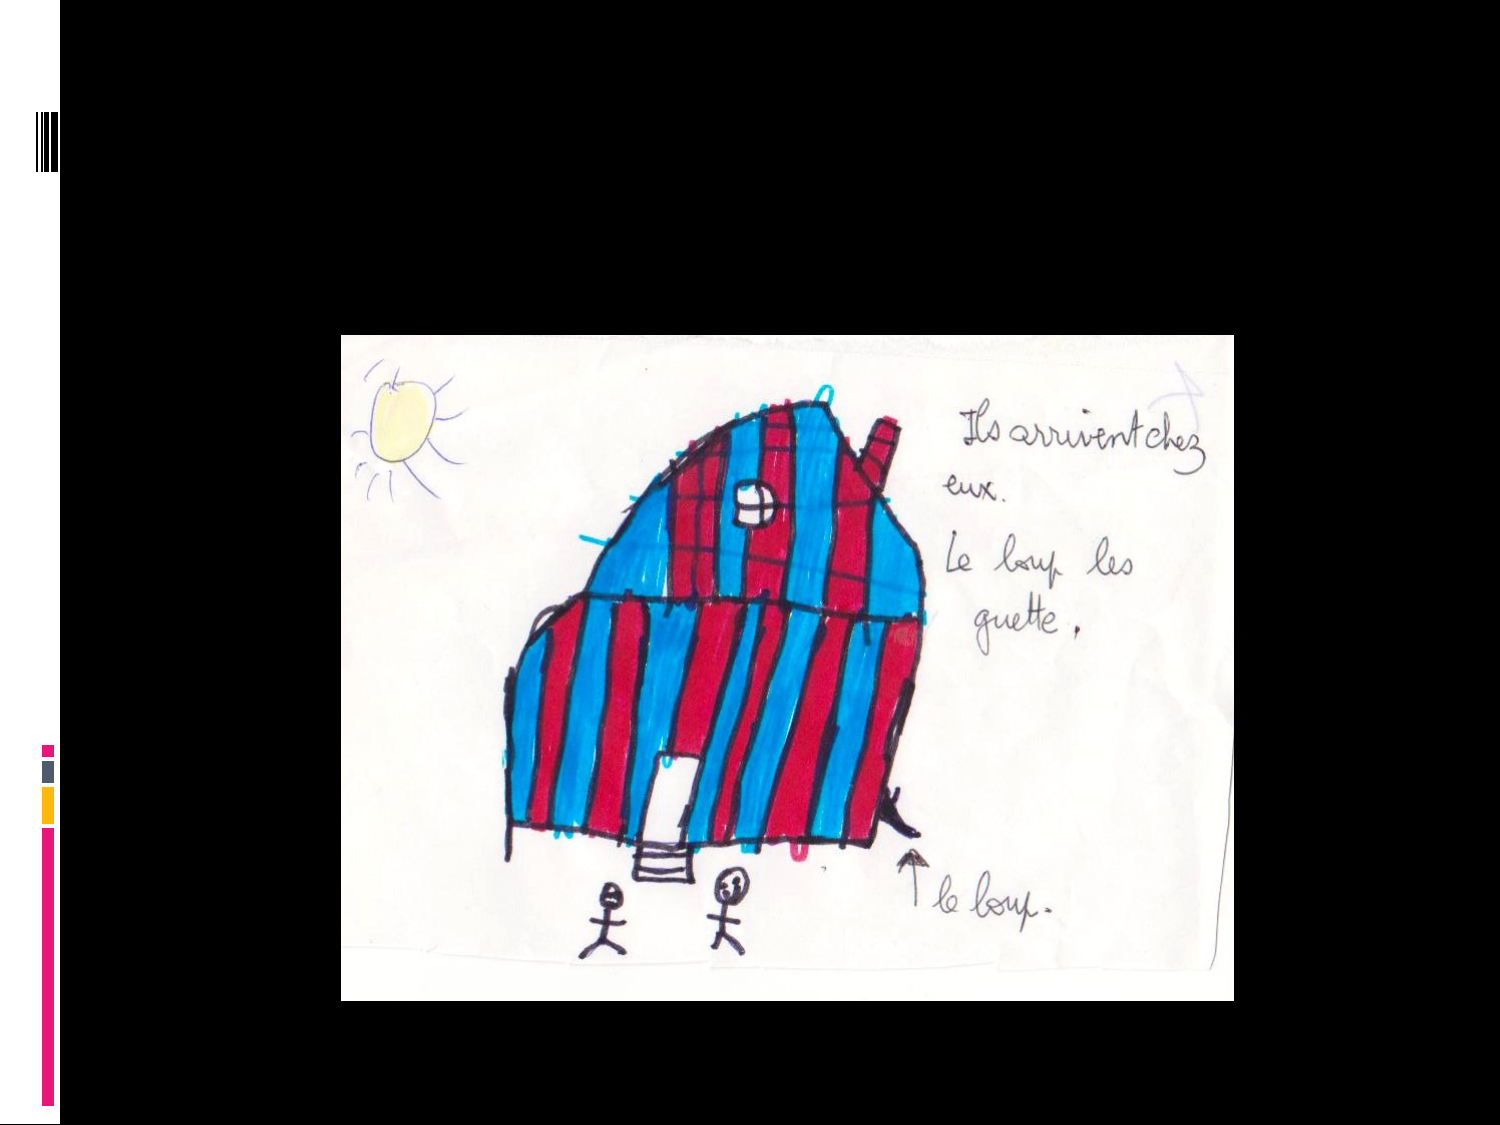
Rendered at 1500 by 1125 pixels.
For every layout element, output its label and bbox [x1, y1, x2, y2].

picture [341, 335, 1234, 1001]
